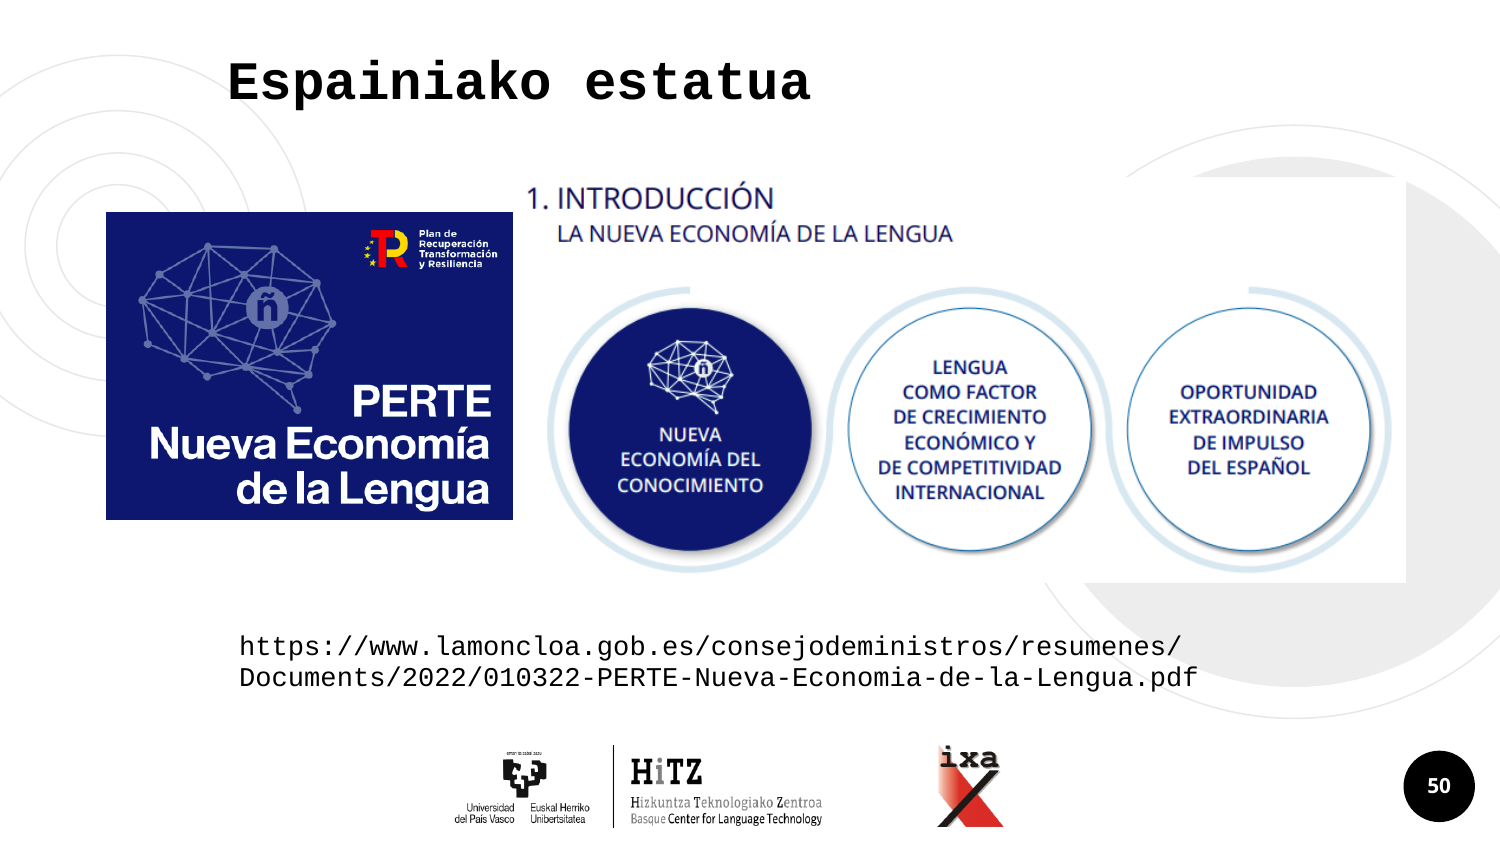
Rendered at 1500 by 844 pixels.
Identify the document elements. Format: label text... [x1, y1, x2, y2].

text_box Espainiako estatua [212, 47, 934, 142]
picture [937, 744, 1004, 827]
picture [450, 745, 827, 828]
text_box <zenbakia> [1403, 750, 1475, 823]
text_box https://www.lamoncloa.gob.es/consejodeministros/resumenes/Documents/2022/010322-PERTE-Nueva-Economia-de-la-Lengua.pdf [224, 625, 1371, 721]
picture [106, 177, 1406, 583]
